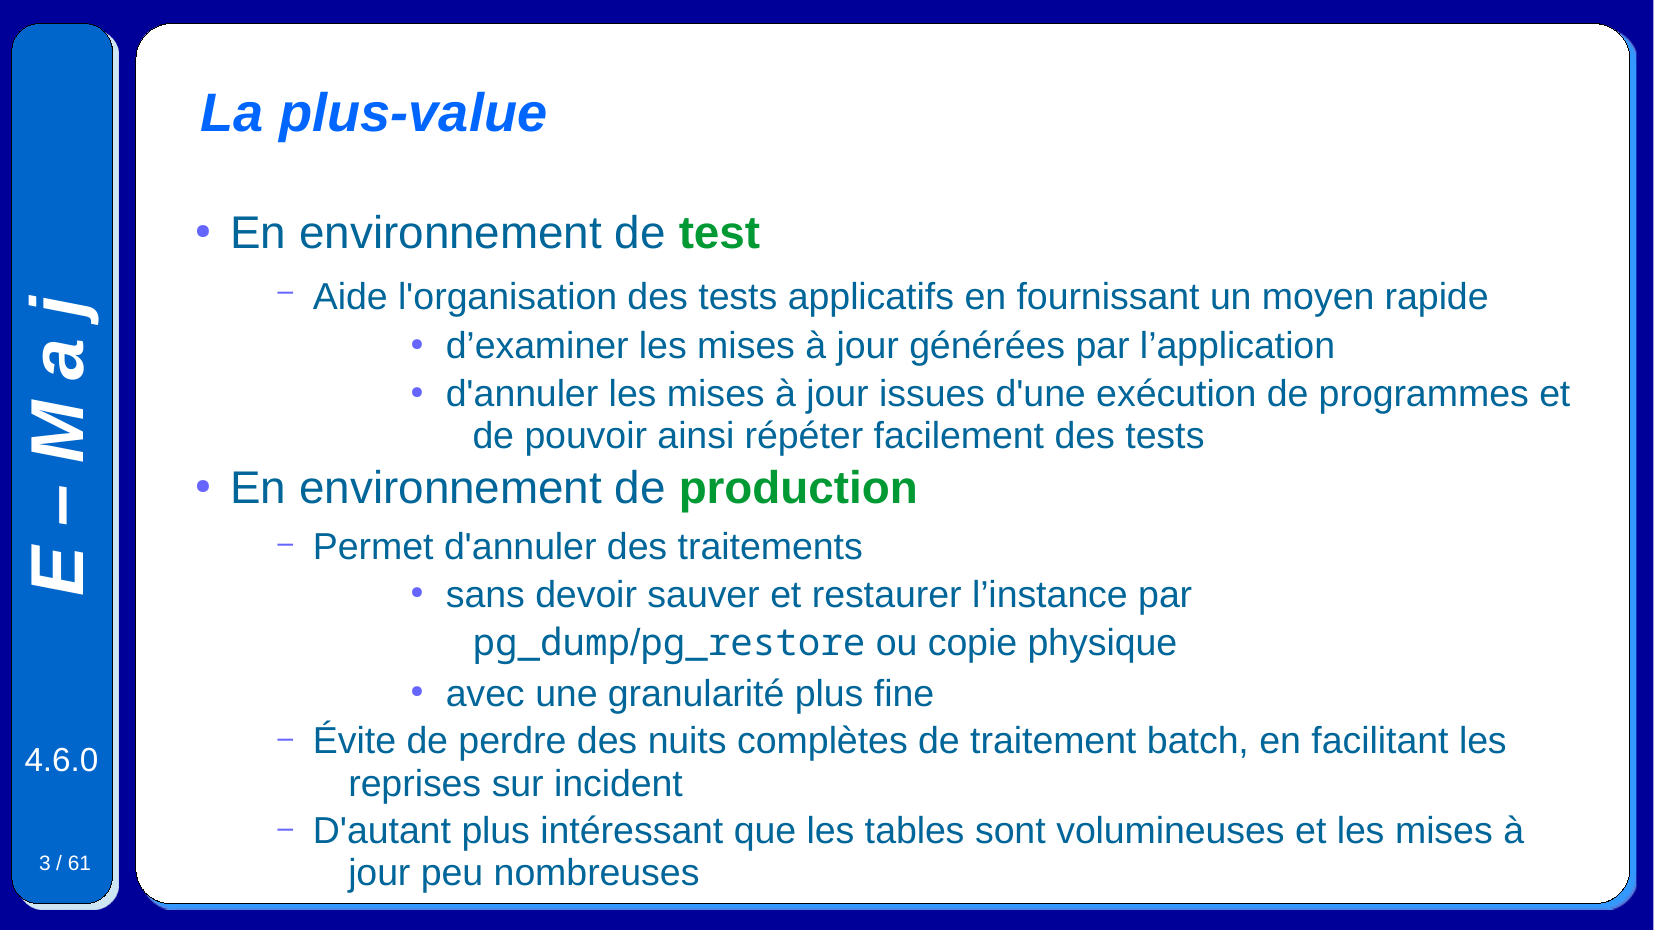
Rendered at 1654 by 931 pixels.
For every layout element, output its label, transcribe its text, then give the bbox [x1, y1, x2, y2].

list En environnement de test Aide l'organisation des tests applicatifs en fournissant un moyen rapide d’examiner les mises à jour générées par l’application d'annuler les mises à jour issues d'une exécution de programmes et de pouvoir ainsi répéter facilement des tests En environnement de production Permet d'annuler des traitements sans devoir sauver et restaurer l’instance par pg_dump/pg_restore ou copie physique avec une granularité plus fine Évite de perdre des nuits complètes de traitement batch, en facilitant les reprises sur incident D'autant plus intéressant que les tables sont volumineuses et les mises à jour peu nombreuses [177, 206, 1587, 889]
title La plus-value [200, 34, 1575, 191]
